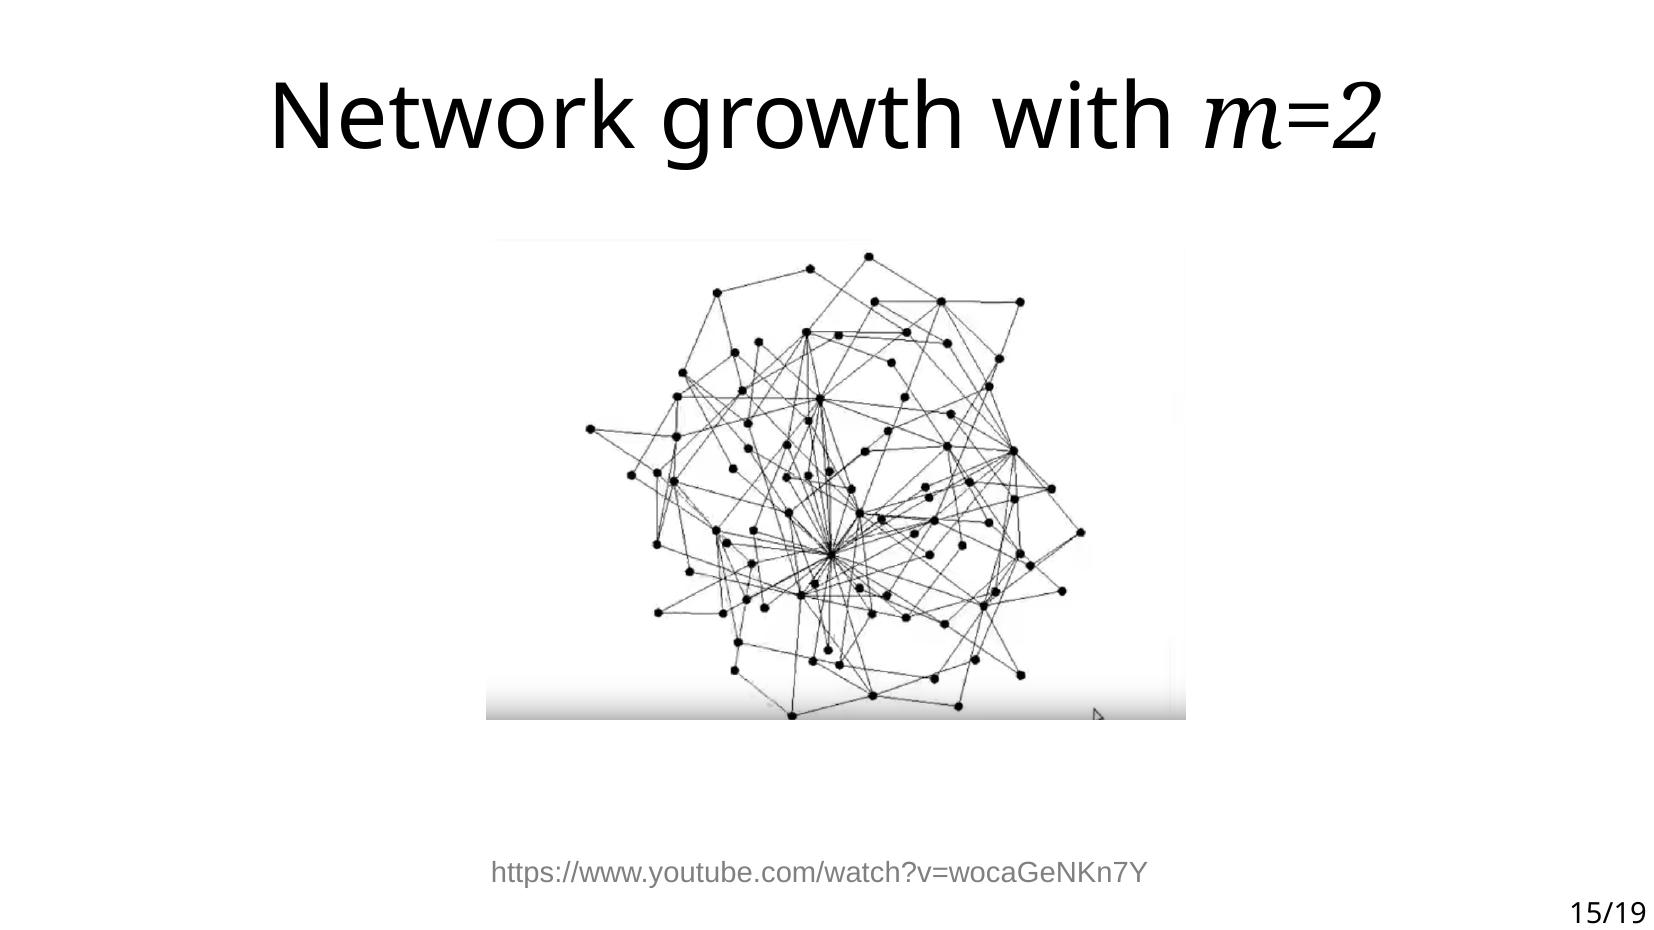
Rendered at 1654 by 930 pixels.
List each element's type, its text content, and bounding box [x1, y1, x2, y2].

text_box https://www.youtube.com/watch?v=wocaGeNKn7Y [388, 848, 1261, 906]
title Network growth with m=2 [82, 1, 1571, 225]
picture [486, 239, 1186, 720]
